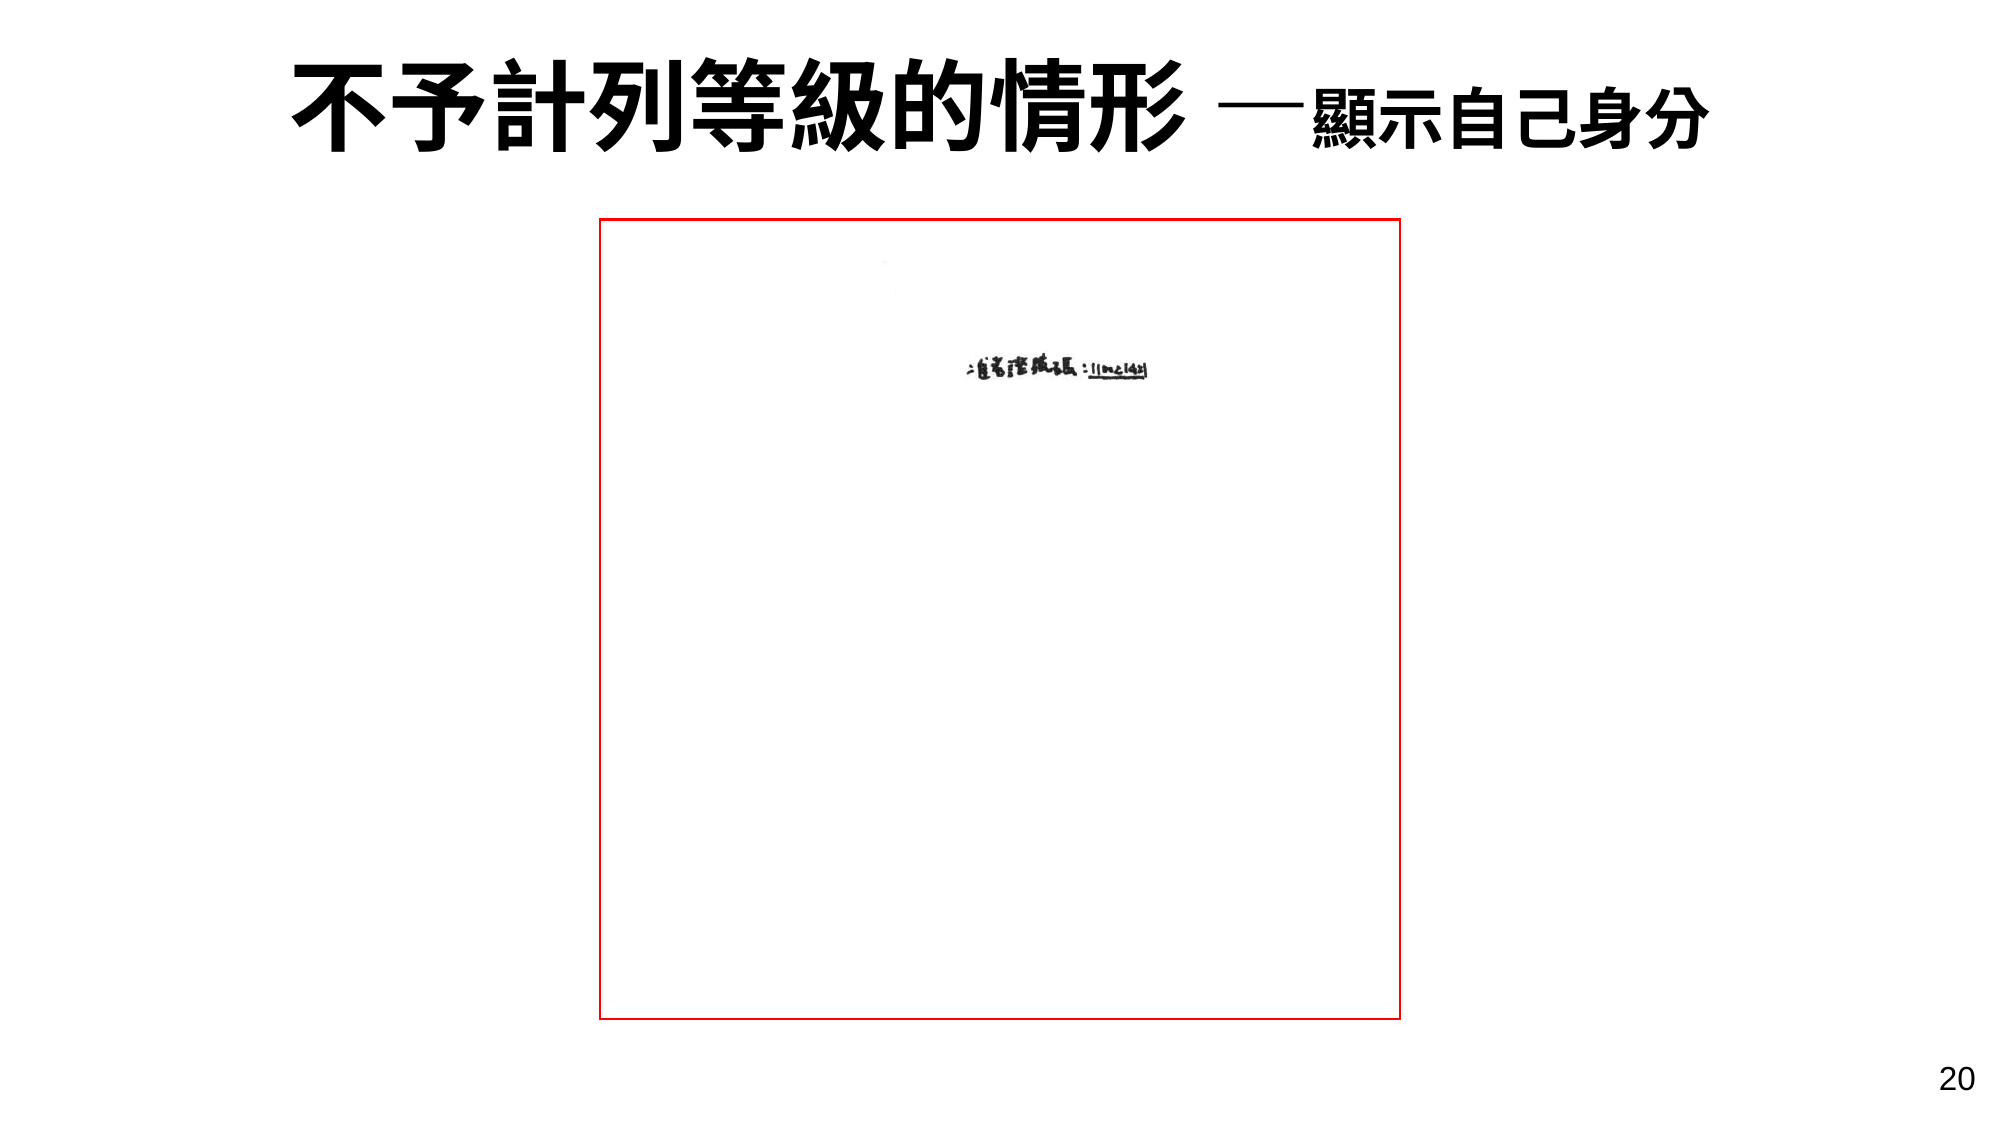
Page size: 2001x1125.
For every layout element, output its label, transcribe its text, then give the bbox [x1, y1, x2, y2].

picture [601, 220, 1399, 1018]
text_box 20 [1923, 1047, 2000, 1108]
title 不予計列等級的情形 —顯示自己身分 [137, 2, 1863, 220]
